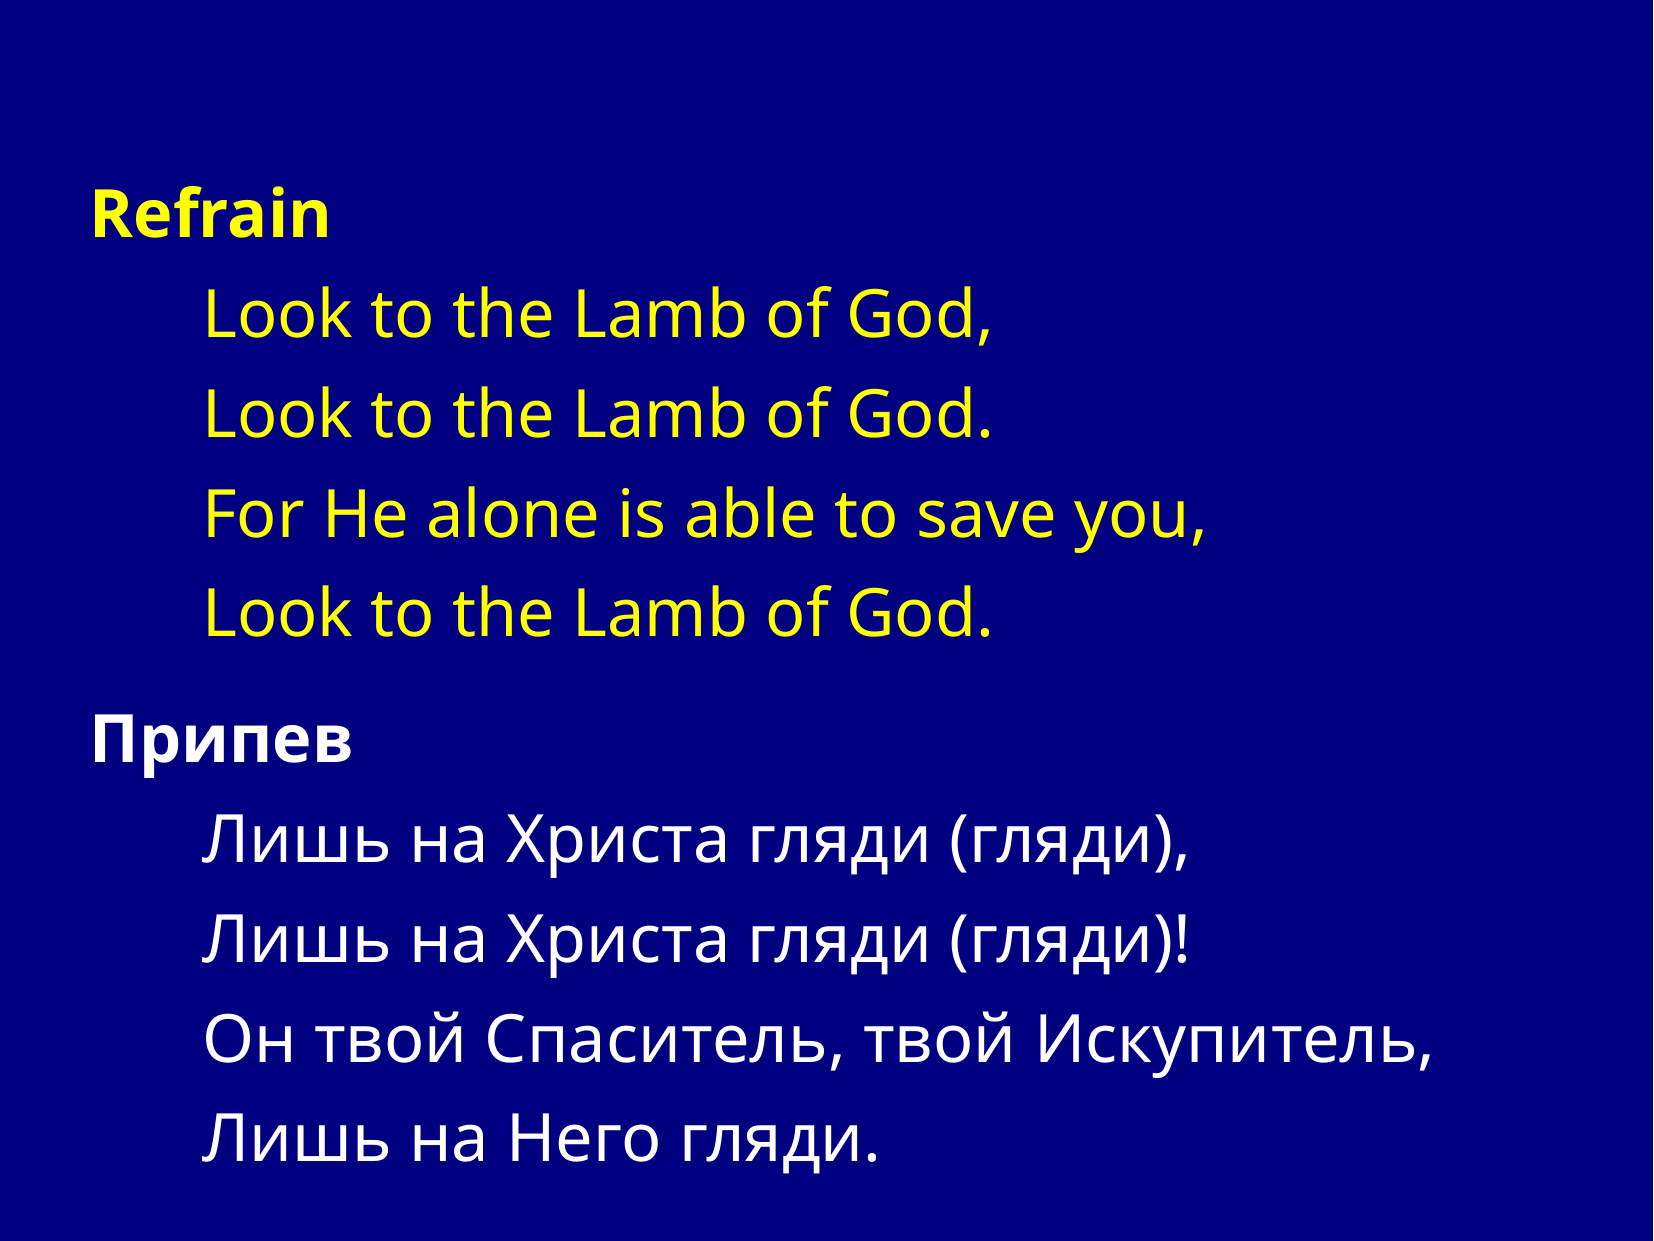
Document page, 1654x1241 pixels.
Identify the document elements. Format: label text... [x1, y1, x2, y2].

text_box Припев Лишь на Христа гляди (гляди), Лишь на Христа гляди (гляди)! Он твой Спаситель, твой Искупитель, Лишь на Него гляди. [75, 675, 1653, 1163]
text_box Refrain Look to the Lamb of God, Look to the Lamb of God. For He alone is able to save you, Look to the Lamb of God. [75, 150, 1576, 638]
